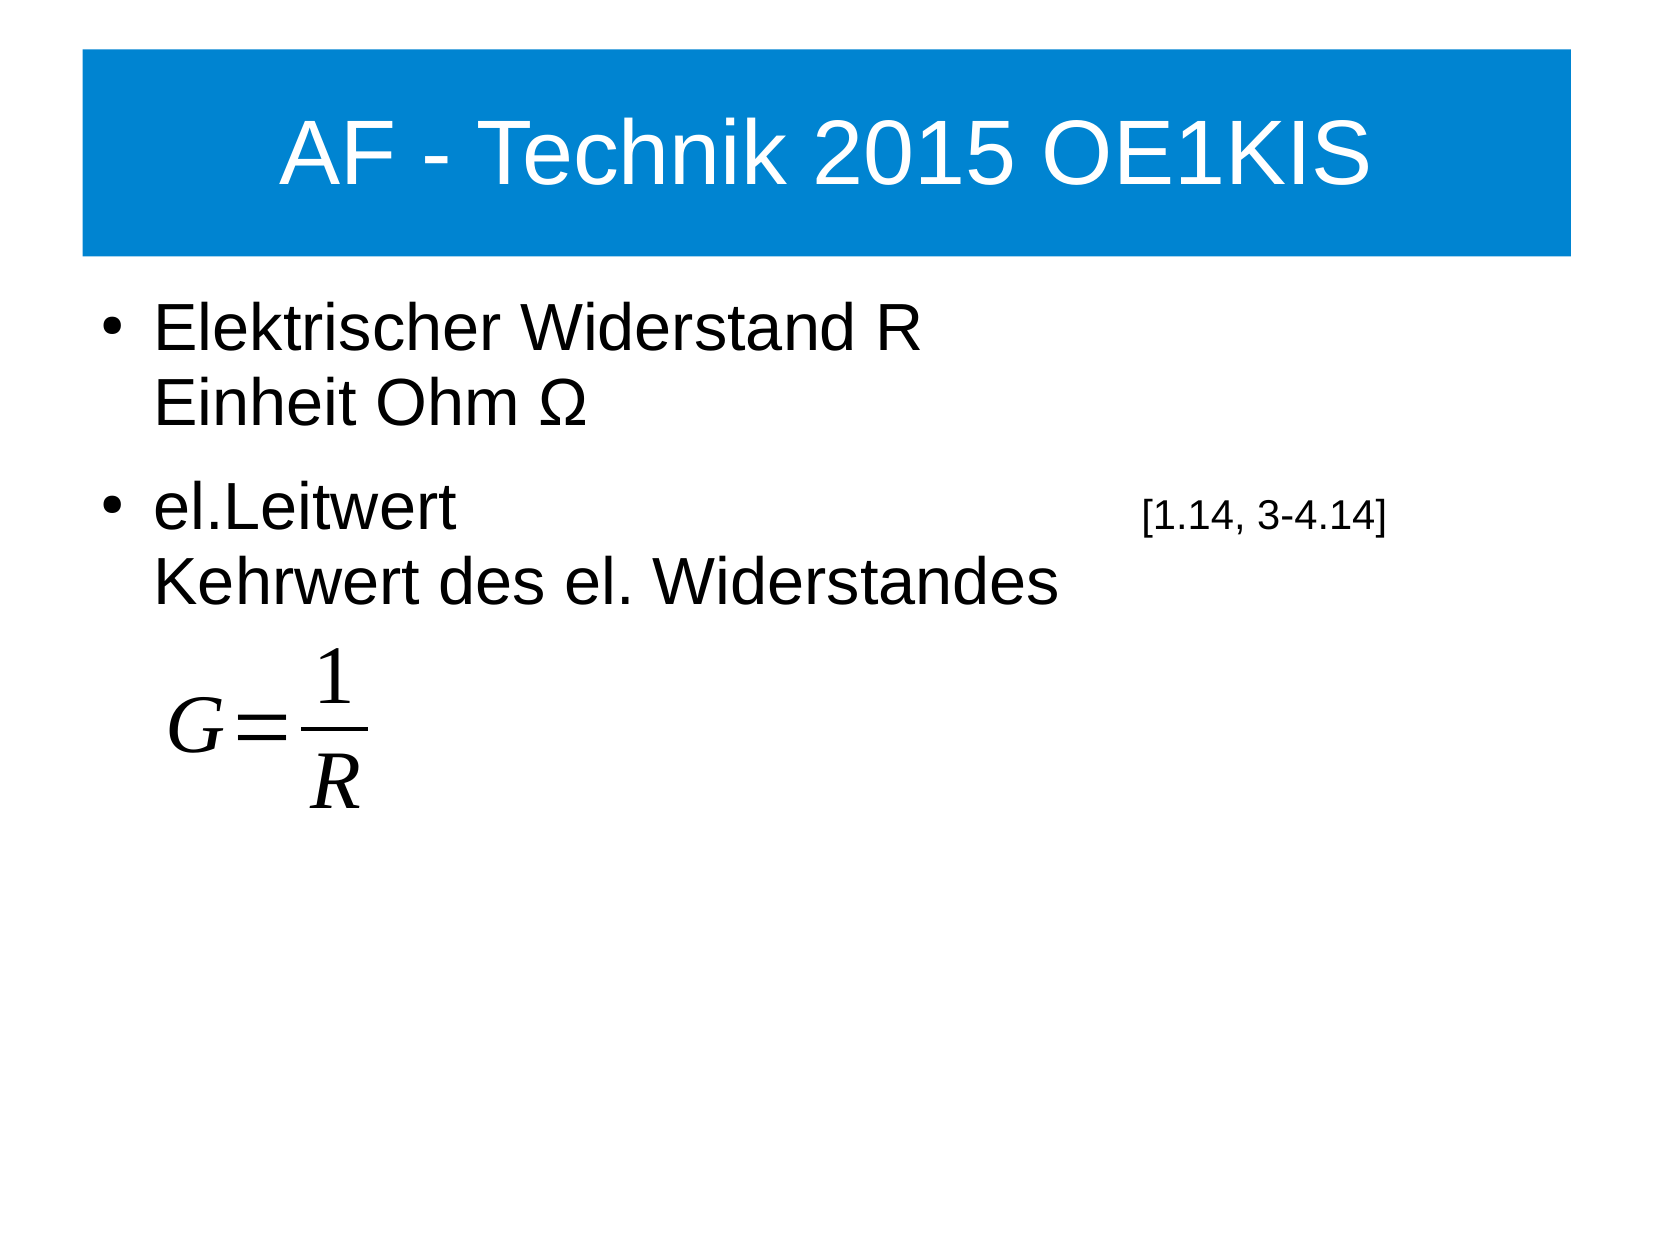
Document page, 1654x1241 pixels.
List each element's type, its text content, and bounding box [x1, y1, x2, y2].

list Elektrischer Widerstand R Einheit Ohm Ω el.Leitwert [1.14, 3-4.14] Kehrwert des el. Widerstandes [82, 290, 1571, 1010]
chart [159, 630, 378, 827]
title AF - Technik 2015 OE1KIS [82, 49, 1571, 257]
